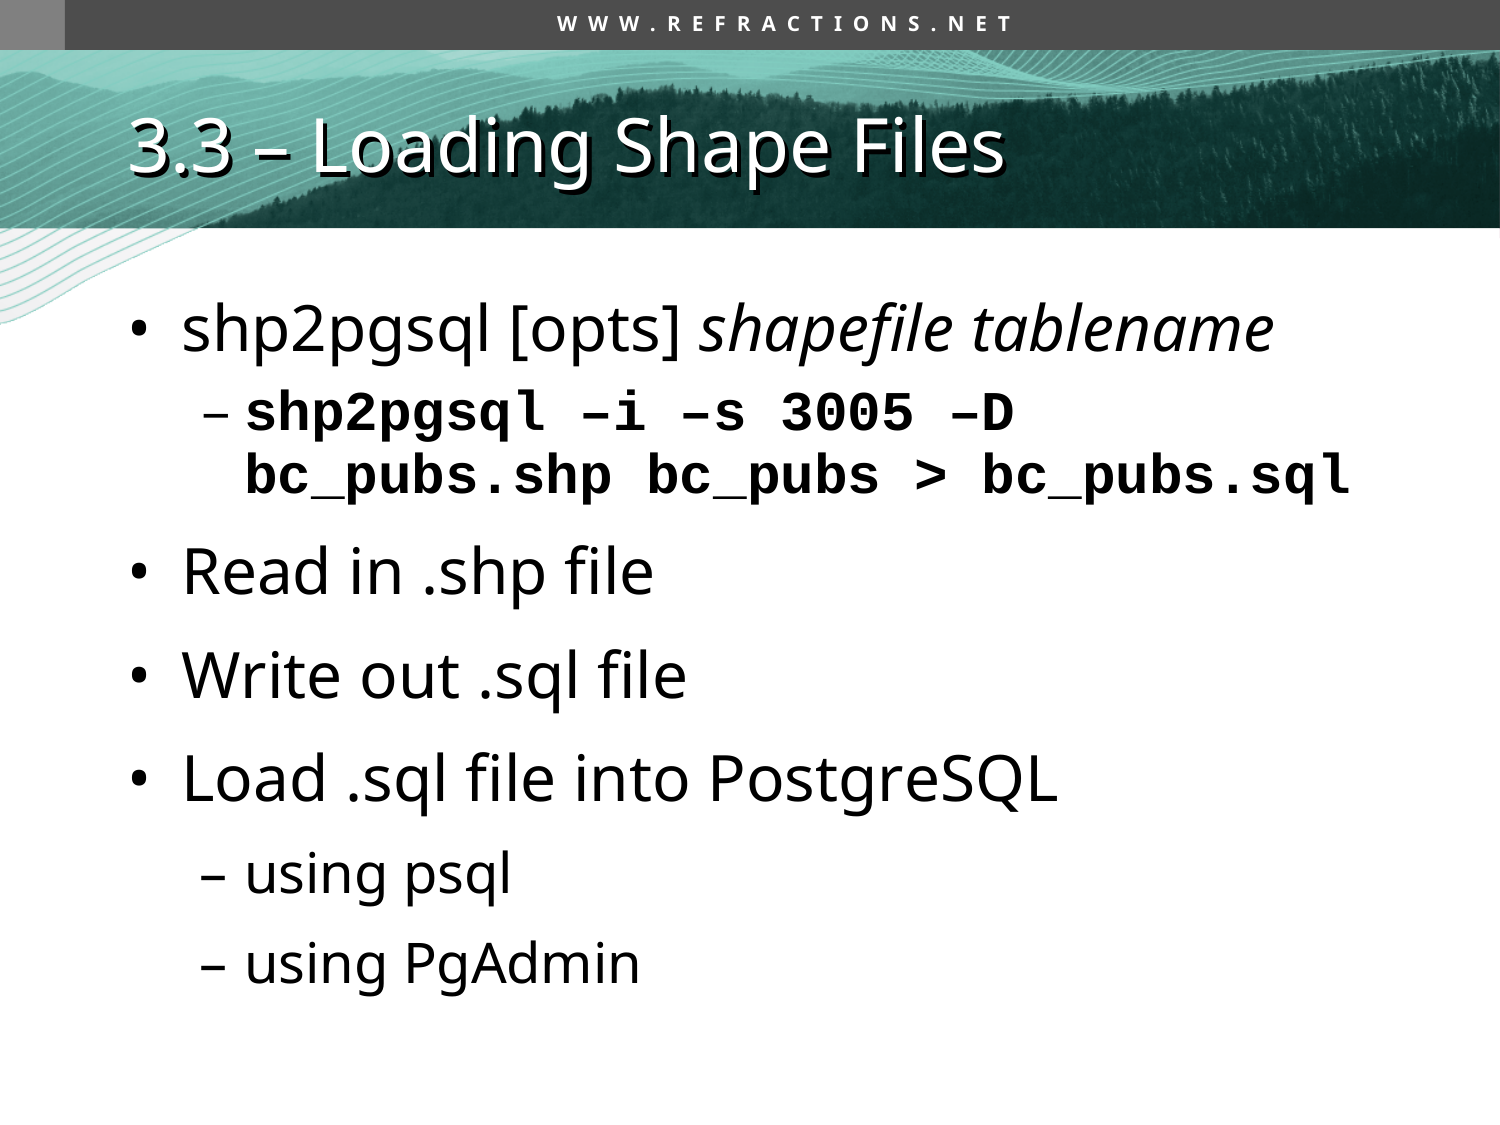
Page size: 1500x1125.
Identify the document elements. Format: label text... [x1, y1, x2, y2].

list shp2pgsql [opts] shapefile tablename shp2pgsql –i –s 3005 –D bc_pubs.shp bc_pubs > bc_pubs.sql Read in .shp file Write out .sql file Load .sql file into PostgreSQL using psql using PgAdmin [112, 274, 1388, 1050]
picture [0, 50, 1500, 325]
title 3.3 – Loading Shape Files [112, 62, 1388, 226]
